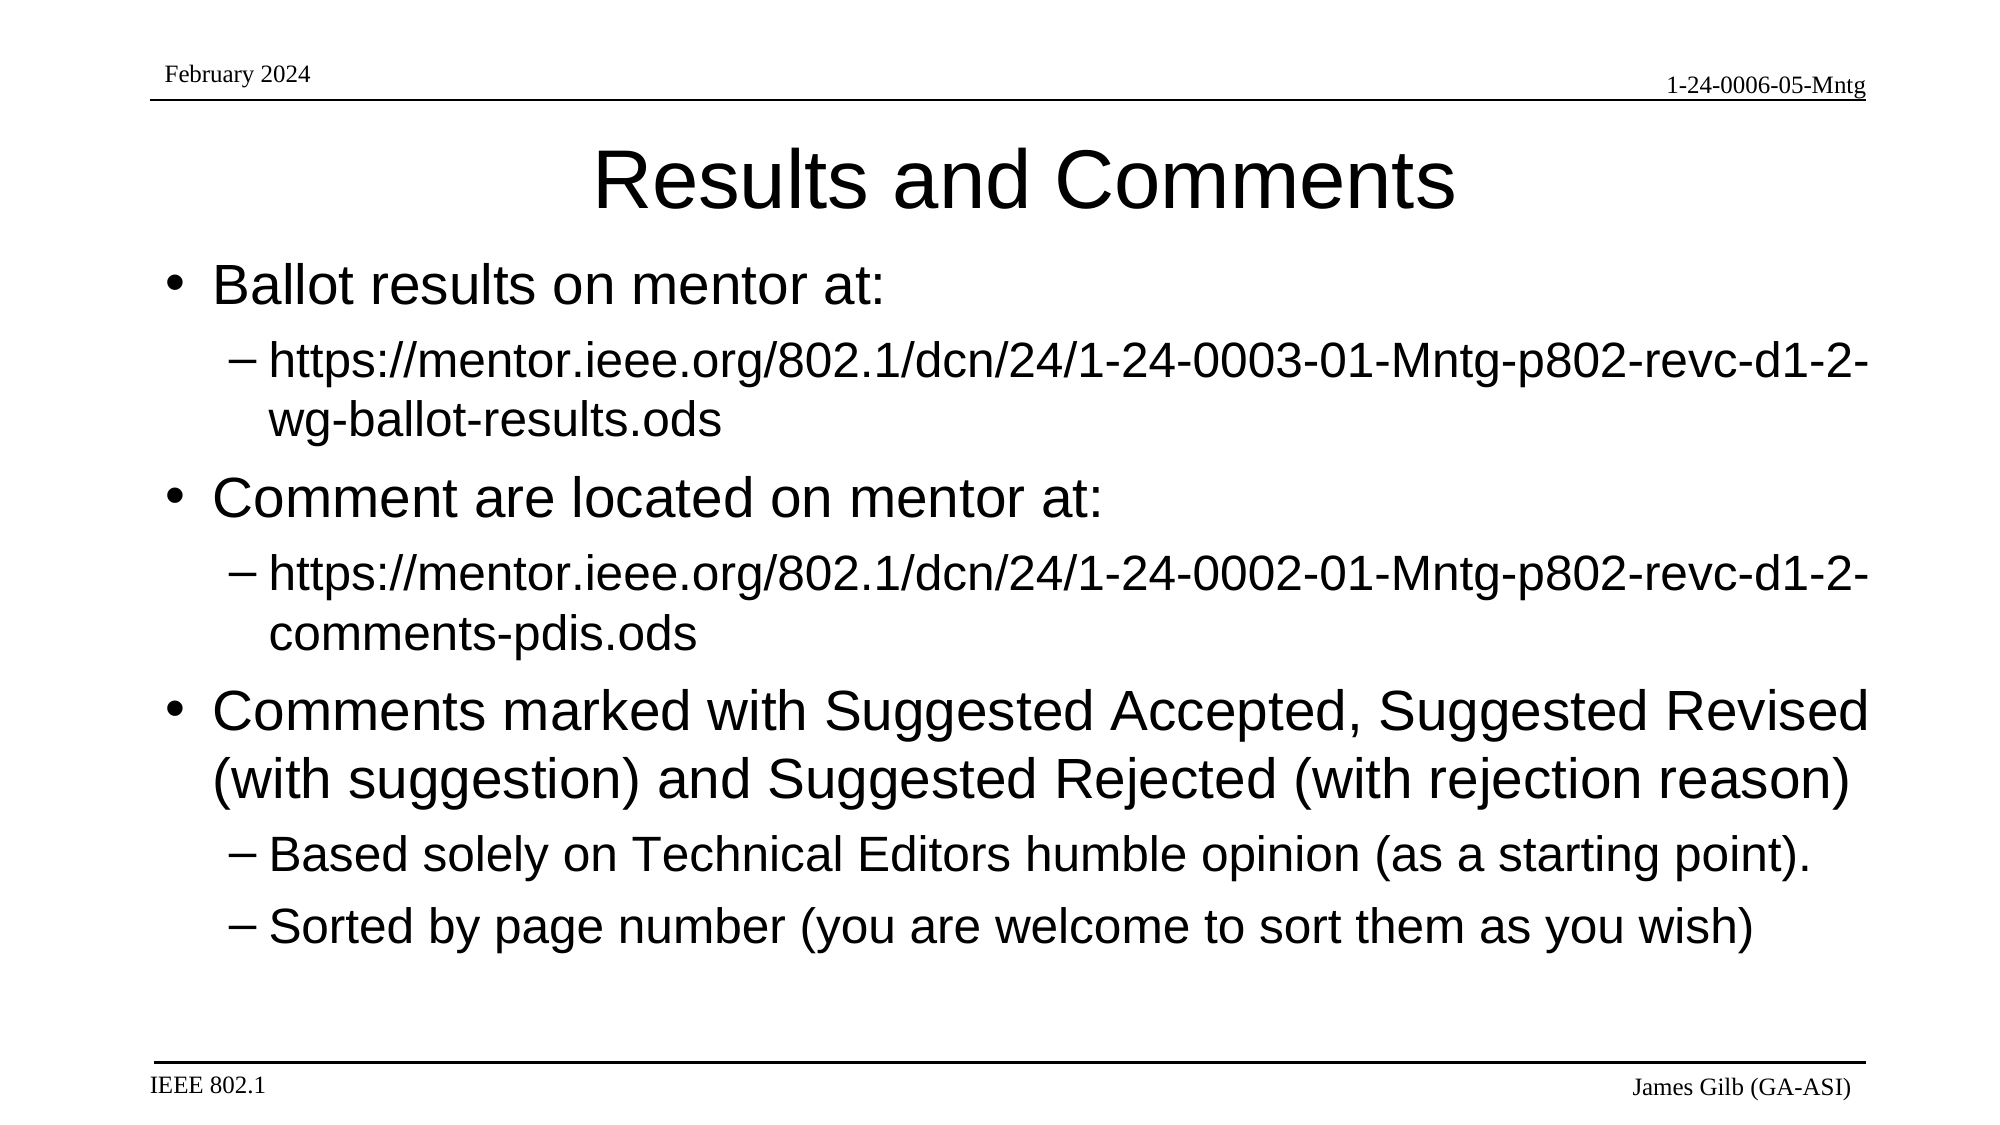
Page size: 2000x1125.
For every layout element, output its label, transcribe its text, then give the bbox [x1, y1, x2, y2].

list Ballot results on mentor at: https://mentor.ieee.org/802.1/dcn/24/1-24-0003-01-Mntg-p802-revc-d1-2-wg-ballot-results.ods Comment are located on mentor at: https://mentor.ieee.org/802.1/dcn/24/1-24-0002-01-Mntg-p802-revc-d1-2-comments-pdis.ods Comments marked with Suggested Accepted, Suggested Revised (with suggestion) and Suggested Rejected (with rejection reason) Based solely on Technical Editors humble opinion (as a starting point). Sorted by page number (you are welcome to sort them as you wish) [150, 239, 1900, 1051]
title Results and Comments [149, 112, 1900, 238]
